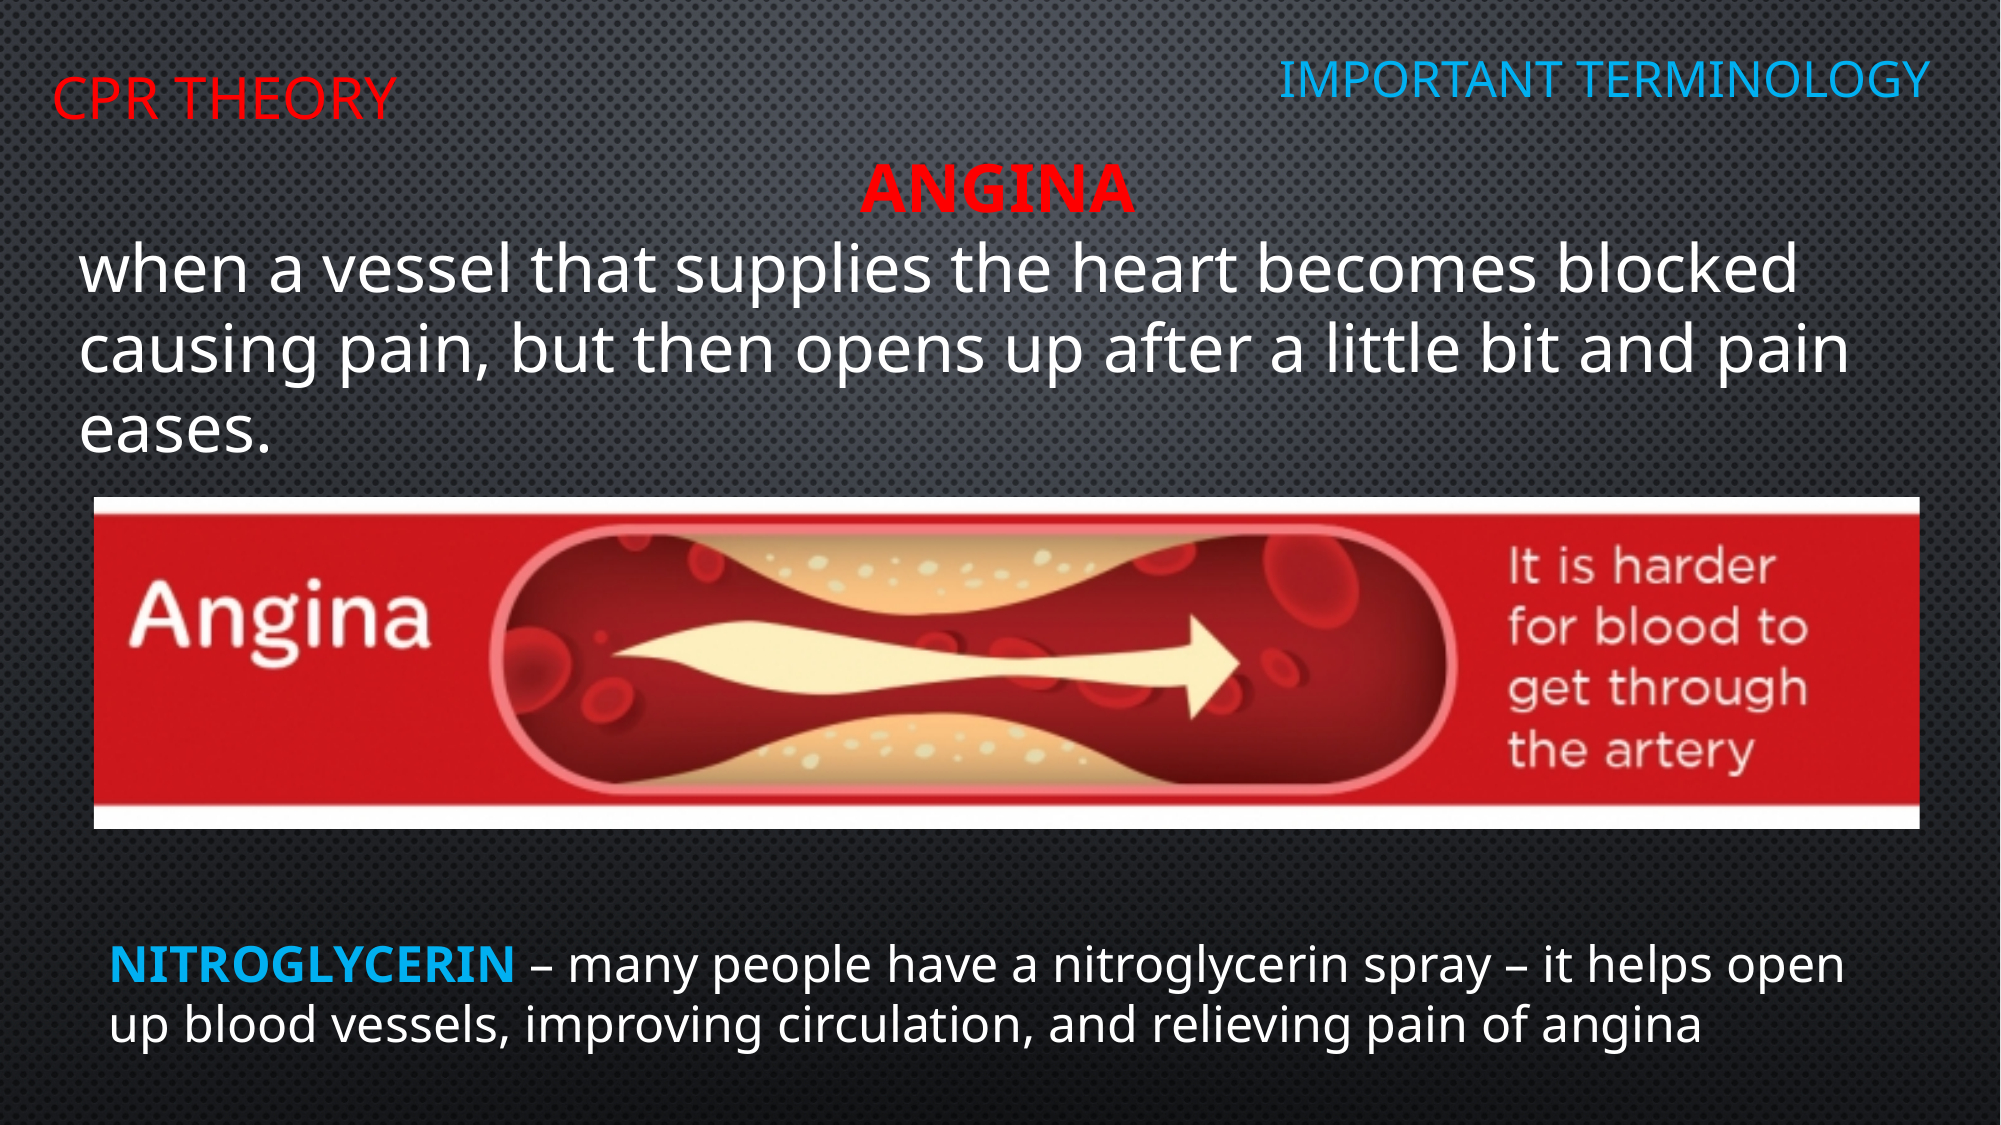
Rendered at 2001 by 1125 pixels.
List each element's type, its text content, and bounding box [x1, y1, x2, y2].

text_box CPR Theory [36, 53, 435, 139]
text_box NITROGLYCERIN – many people have a nitroglycerin spray – it helps open up blood vessels, improving circulation, and relieving pain of angina [93, 924, 1919, 1060]
picture [0, 0, 2001, 1125]
text_box ANGINA when a vessel that supplies the heart becomes blocked causing pain, but then opens up after a little bit and pain eases. [63, 138, 1951, 519]
text_box IMPORTANT TERMINOLOGY [1264, 40, 2000, 116]
